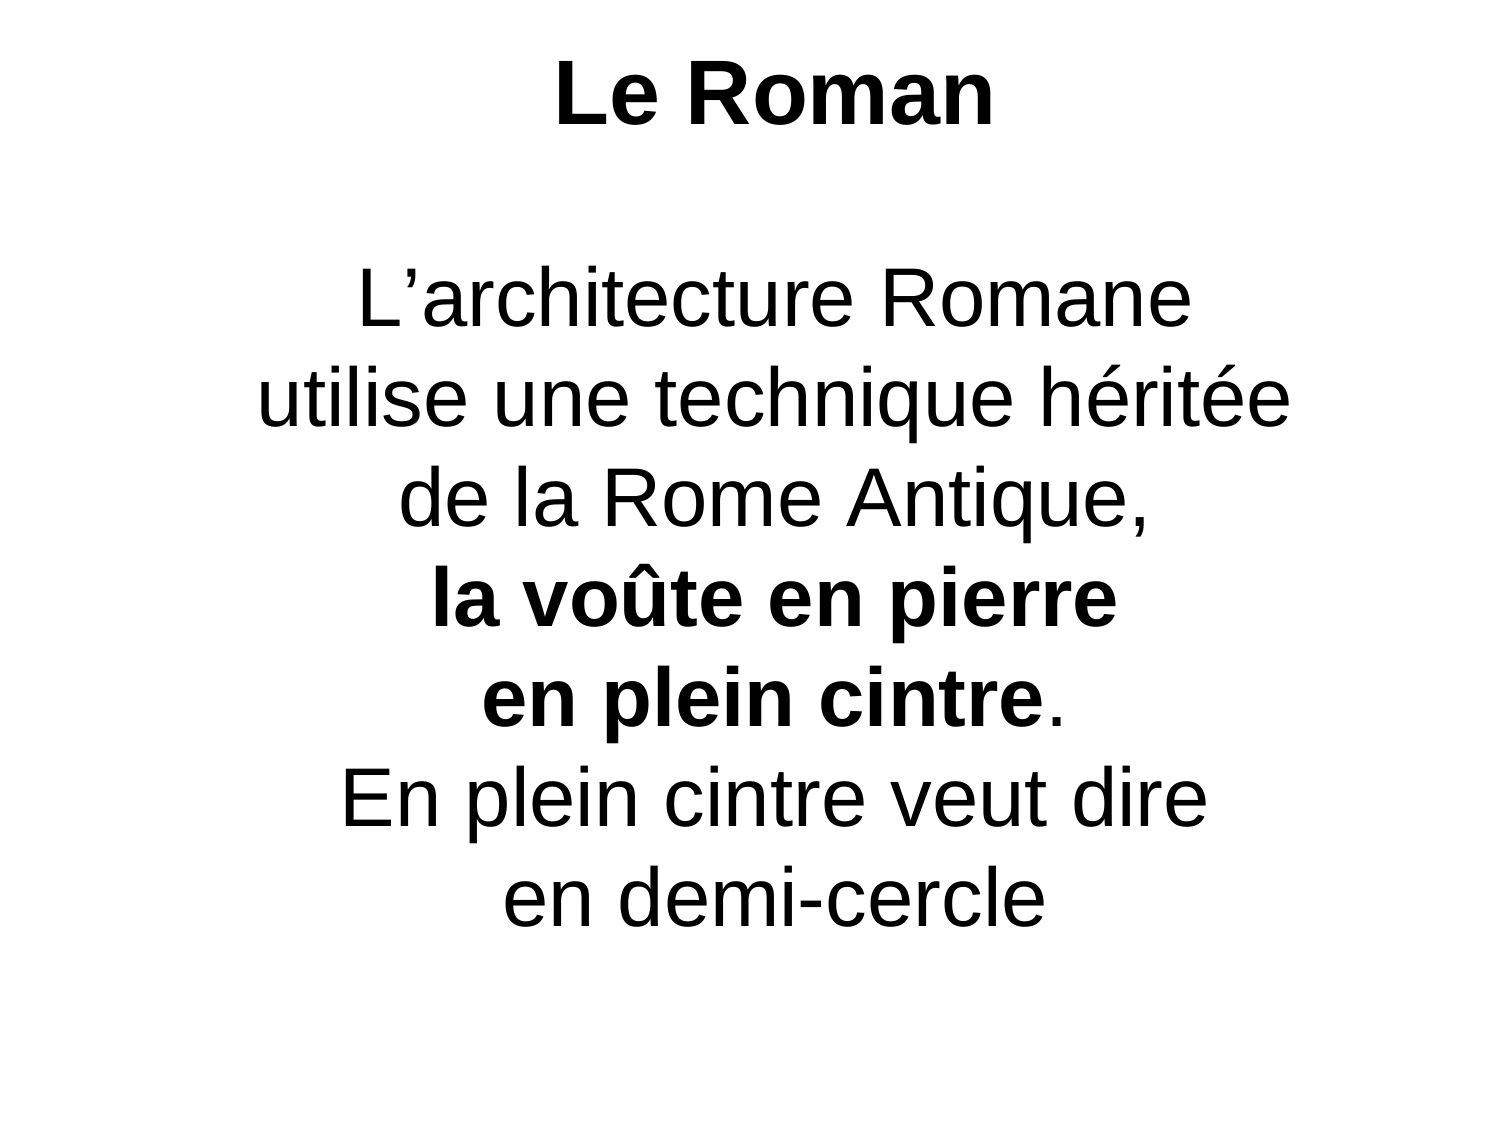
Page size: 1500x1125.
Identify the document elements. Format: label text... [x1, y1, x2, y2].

title Le Roman L’architecture Romane utilise une technique héritée de la Rome Antique, la voûte en pierre en plein cintre. En plein cintre veut dire en demi-cercle [100, 444, 1451, 632]
